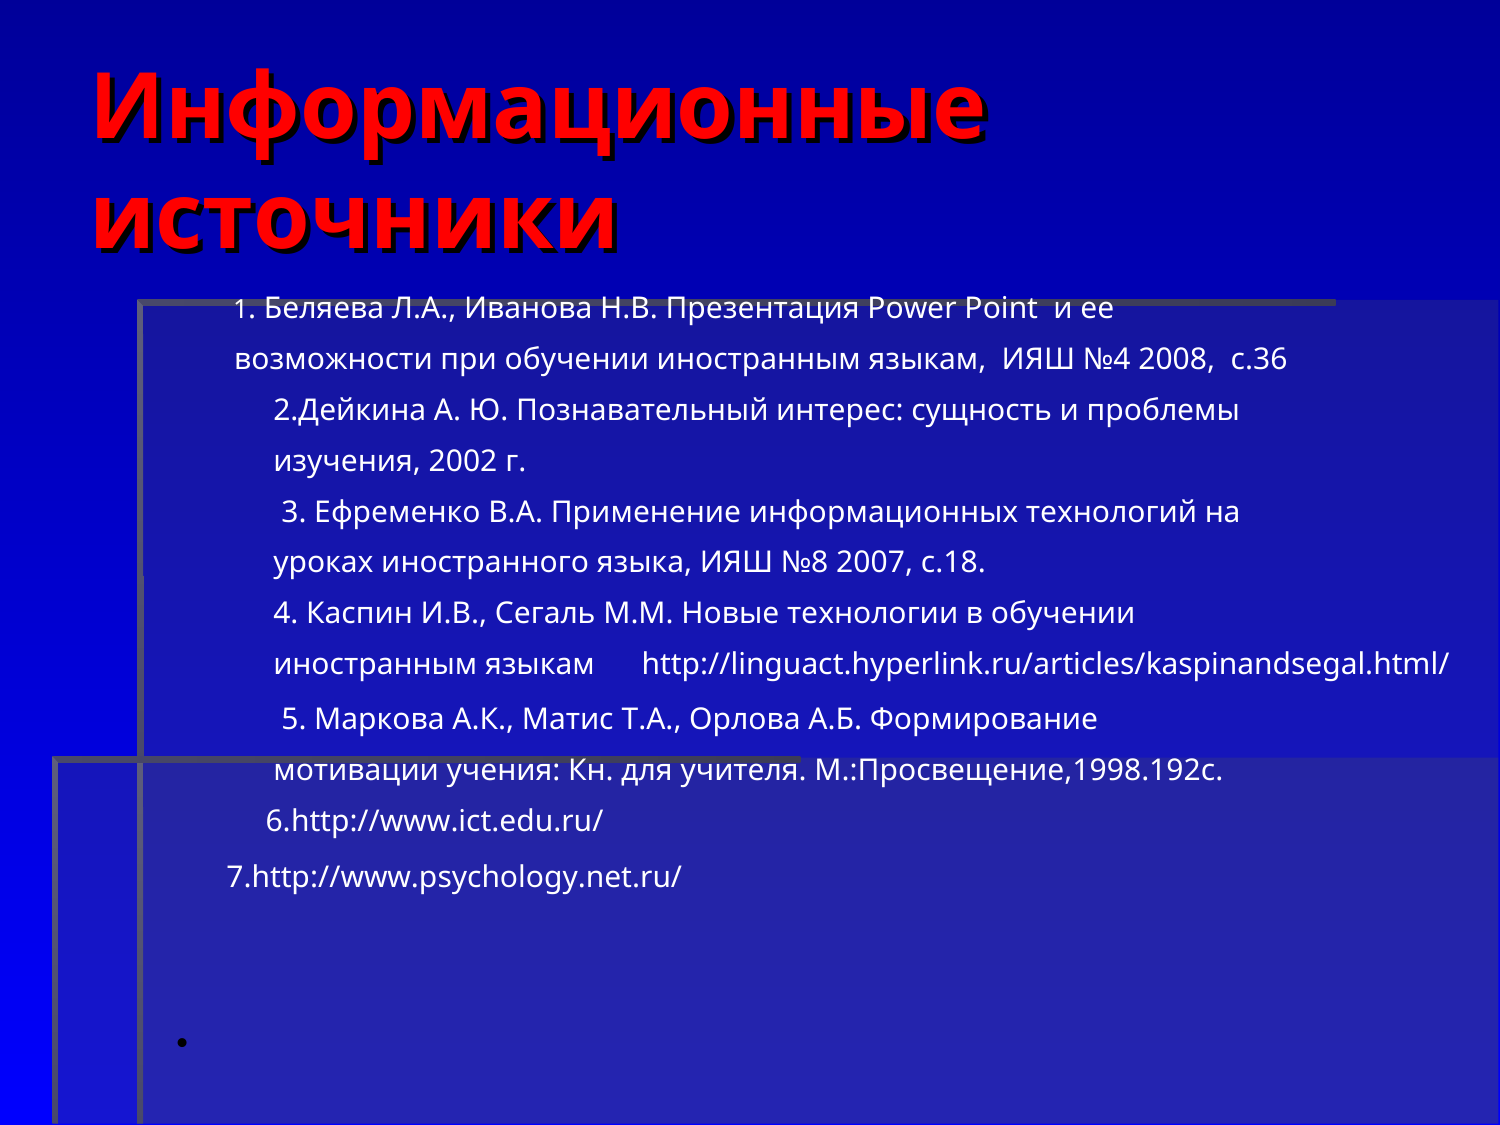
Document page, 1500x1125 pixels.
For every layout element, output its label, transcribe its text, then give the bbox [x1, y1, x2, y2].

title Информационные источники [75, 0, 1449, 330]
list 1. Беляева Л.А., Иванова Н.В. Презентация Power Point и ее возможности при обучении иностранным языкам, ИЯШ №4 2008, с.36 2.Дейкина А. Ю. Познавательный интерес: сущность и проблемы изучения, 2002 г. 3. Ефременко В.А. Применение информационных технологий на уроках иностранного языка, ИЯШ №8 2007, с.18. 4. Каспин И.В., Сегаль М.М. Новые технологии в обучении иностранным языкам http://linguact.hyperlink.ru/articles/kaspinandsegal.html/ 5. Маркова А.К., Матис Т.А., Орлова А.Б. Формирование мотивации учения: Кн. для учителя. М.:Просвещение,1998.192с. 6. http://www.ict.edu.ru/ 7. http://www.psychology.net.ru/ [160, 281, 1500, 976]
